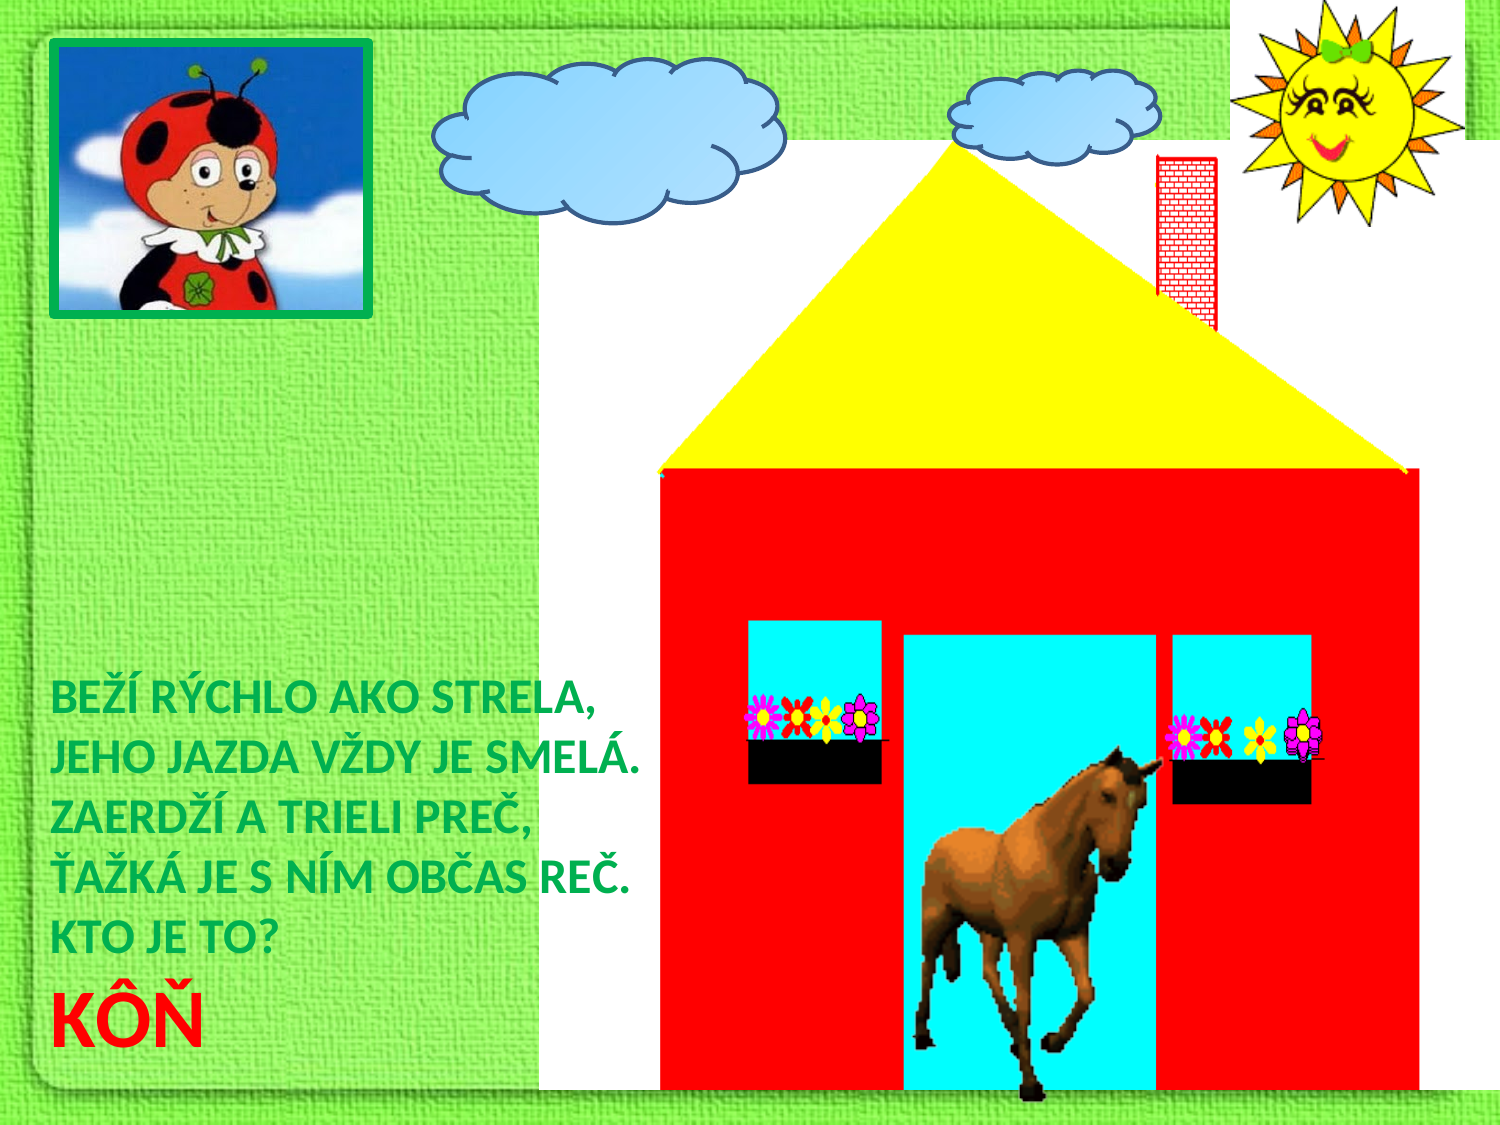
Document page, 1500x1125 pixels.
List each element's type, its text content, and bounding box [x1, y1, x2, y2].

text_box BEŽÍ RÝCHLO AKO STRELA, JEHO JAZDA VŽDY JE SMELÁ. ZAERDŽÍ A TRIELI PREČ, ŤAŽKÁ JE S NÍM OBČAS REČ. KTO JE TO? KÔŇ [35, 656, 715, 1071]
text_box [433, 59, 786, 224]
picture [539, 0, 1500, 1125]
picture [58, 46, 364, 310]
text_box [949, 70, 1161, 165]
